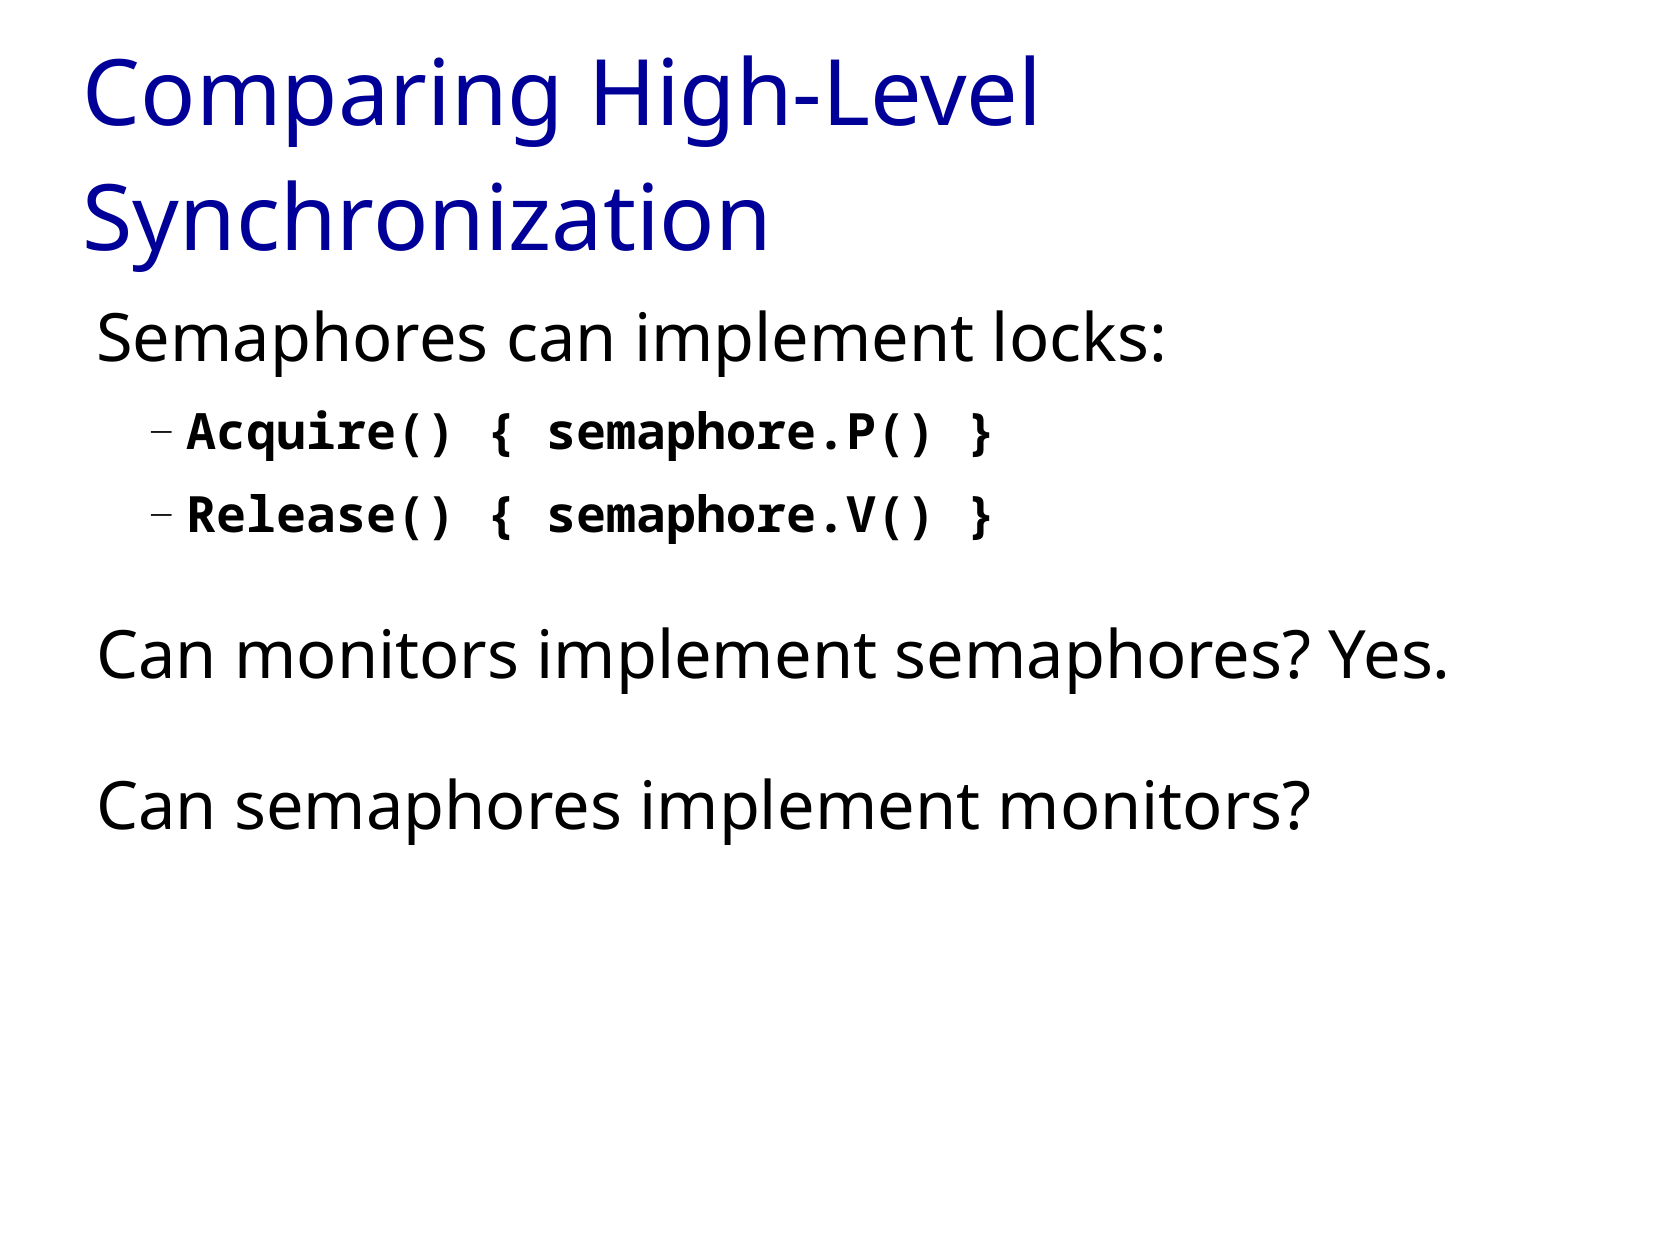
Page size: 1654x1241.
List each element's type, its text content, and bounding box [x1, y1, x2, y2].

list Semaphores can implement locks: Acquire() { semaphore.P() } Release() { semaphore.V() } Can monitors implement semaphores? Yes. Can semaphores implement monitors? [60, 290, 1571, 1096]
title Comparing High-Level Synchronization [82, 49, 1571, 257]
